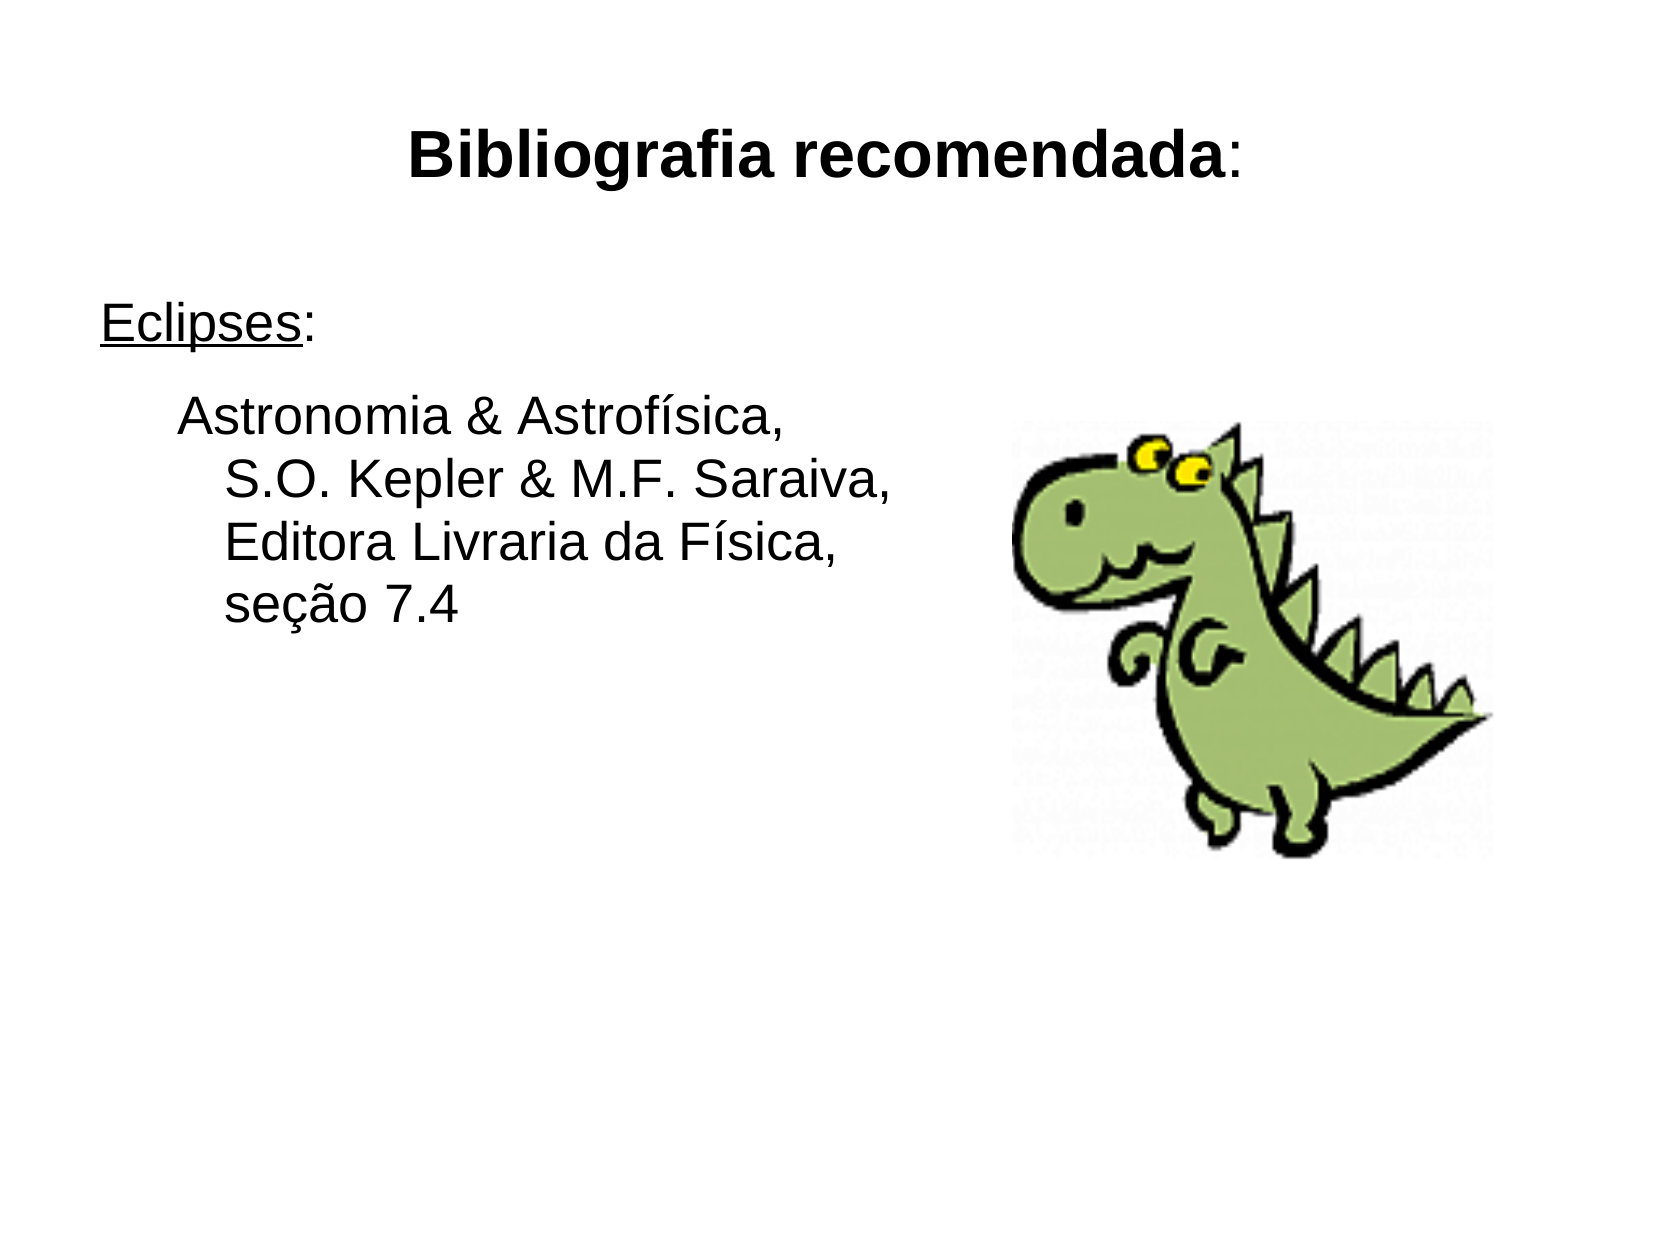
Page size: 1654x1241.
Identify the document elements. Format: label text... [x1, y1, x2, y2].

title Bibliografia recomendada: [82, 49, 1571, 257]
picture [1012, 421, 1497, 863]
list Eclipses: Astronomia & Astrofísica, S.O. Kepler & M.F. Saraiva, Editora Livraria da Física, seção 7.4 [82, 290, 901, 1109]
